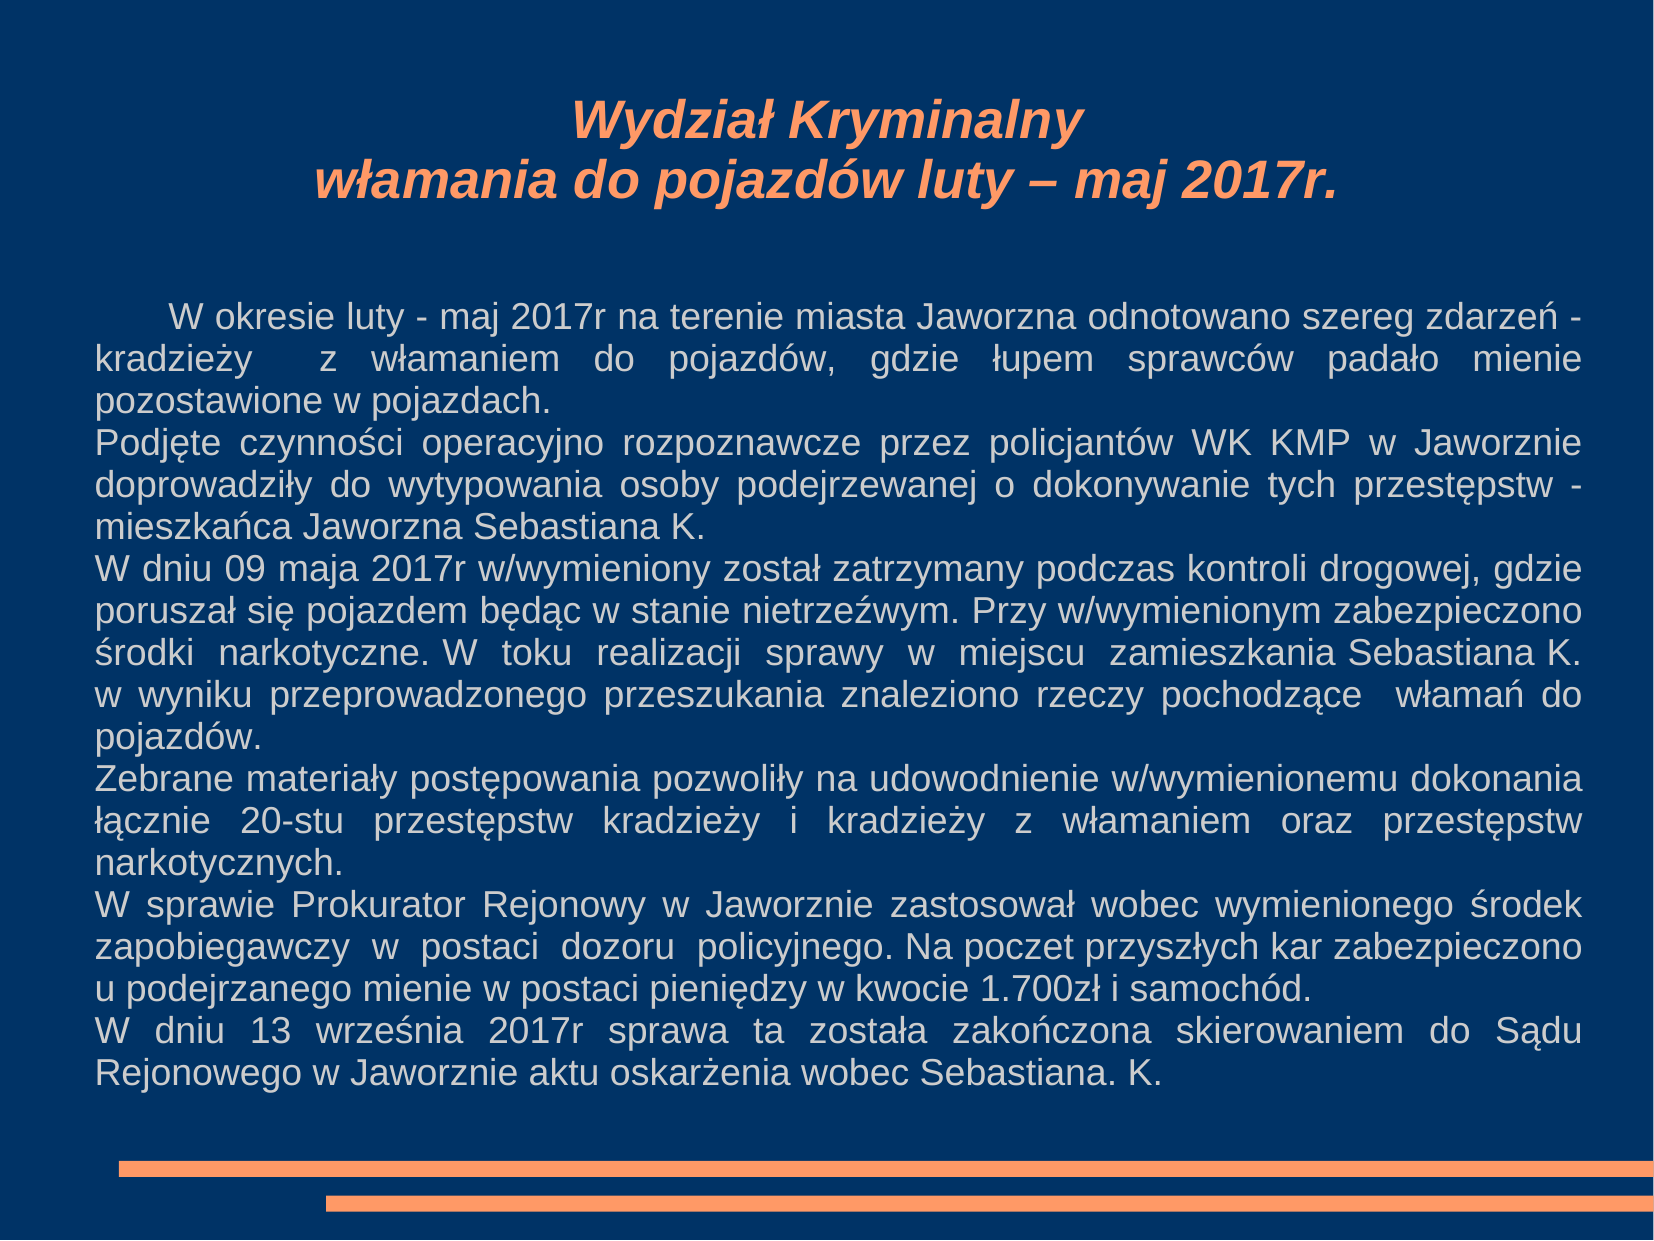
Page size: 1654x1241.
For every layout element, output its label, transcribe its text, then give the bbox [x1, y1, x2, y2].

title Wydział Kryminalny włamania do pojazdów luty – maj 2017r. [121, 46, 1534, 252]
subtitle W okresie luty - maj 2017r na terenie miasta Jaworzna odnotowano szereg zdarzeń - kradzieży z włamaniem do pojazdów, gdzie łupem sprawców padało mienie pozostawione w pojazdach. Podjęte czynności operacyjno rozpoznawcze przez policjantów WK KMP w Jaworznie doprowadziły do wytypowania osoby podejrzewanej o dokonywanie tych przestępstw - mieszkańca Jaworzna Sebastiana K. W dniu 09 maja 2017r w/wymieniony został zatrzymany podczas kontroli drogowej, gdzie poruszał się pojazdem będąc w stanie nietrzeźwym. Przy w/wymienionym zabezpieczono środki narkotyczne. W toku realizacji sprawy w miejscu zamieszkania Sebastiana K. w wyniku przeprowadzonego przeszukania znaleziono rzeczy pochodzące włamań do pojazdów. Zebrane materiały postępowania pozwoliły na udowodnienie w/wymienionemu dokonania łącznie 20-stu przestępstw kradzieży i kradzieży z włamaniem oraz przestępstw narkotycznych. W sprawie Prokurator Rejonowy w Jaworznie zastosował wobec wymienionego środek zapobiegawczy w postaci dozoru policyjnego. Na poczet przyszłych kar zabezpieczono u podejrzanego mienie w postaci pieniędzy w kwocie 1.700zł i samochód. W dniu 13 września 2017r sprawa ta została zakończona skierowaniem do Sądu Rejonowego w Jaworznie aktu oskarżenia wobec Sebastiana. K. [94, 252, 1583, 1095]
